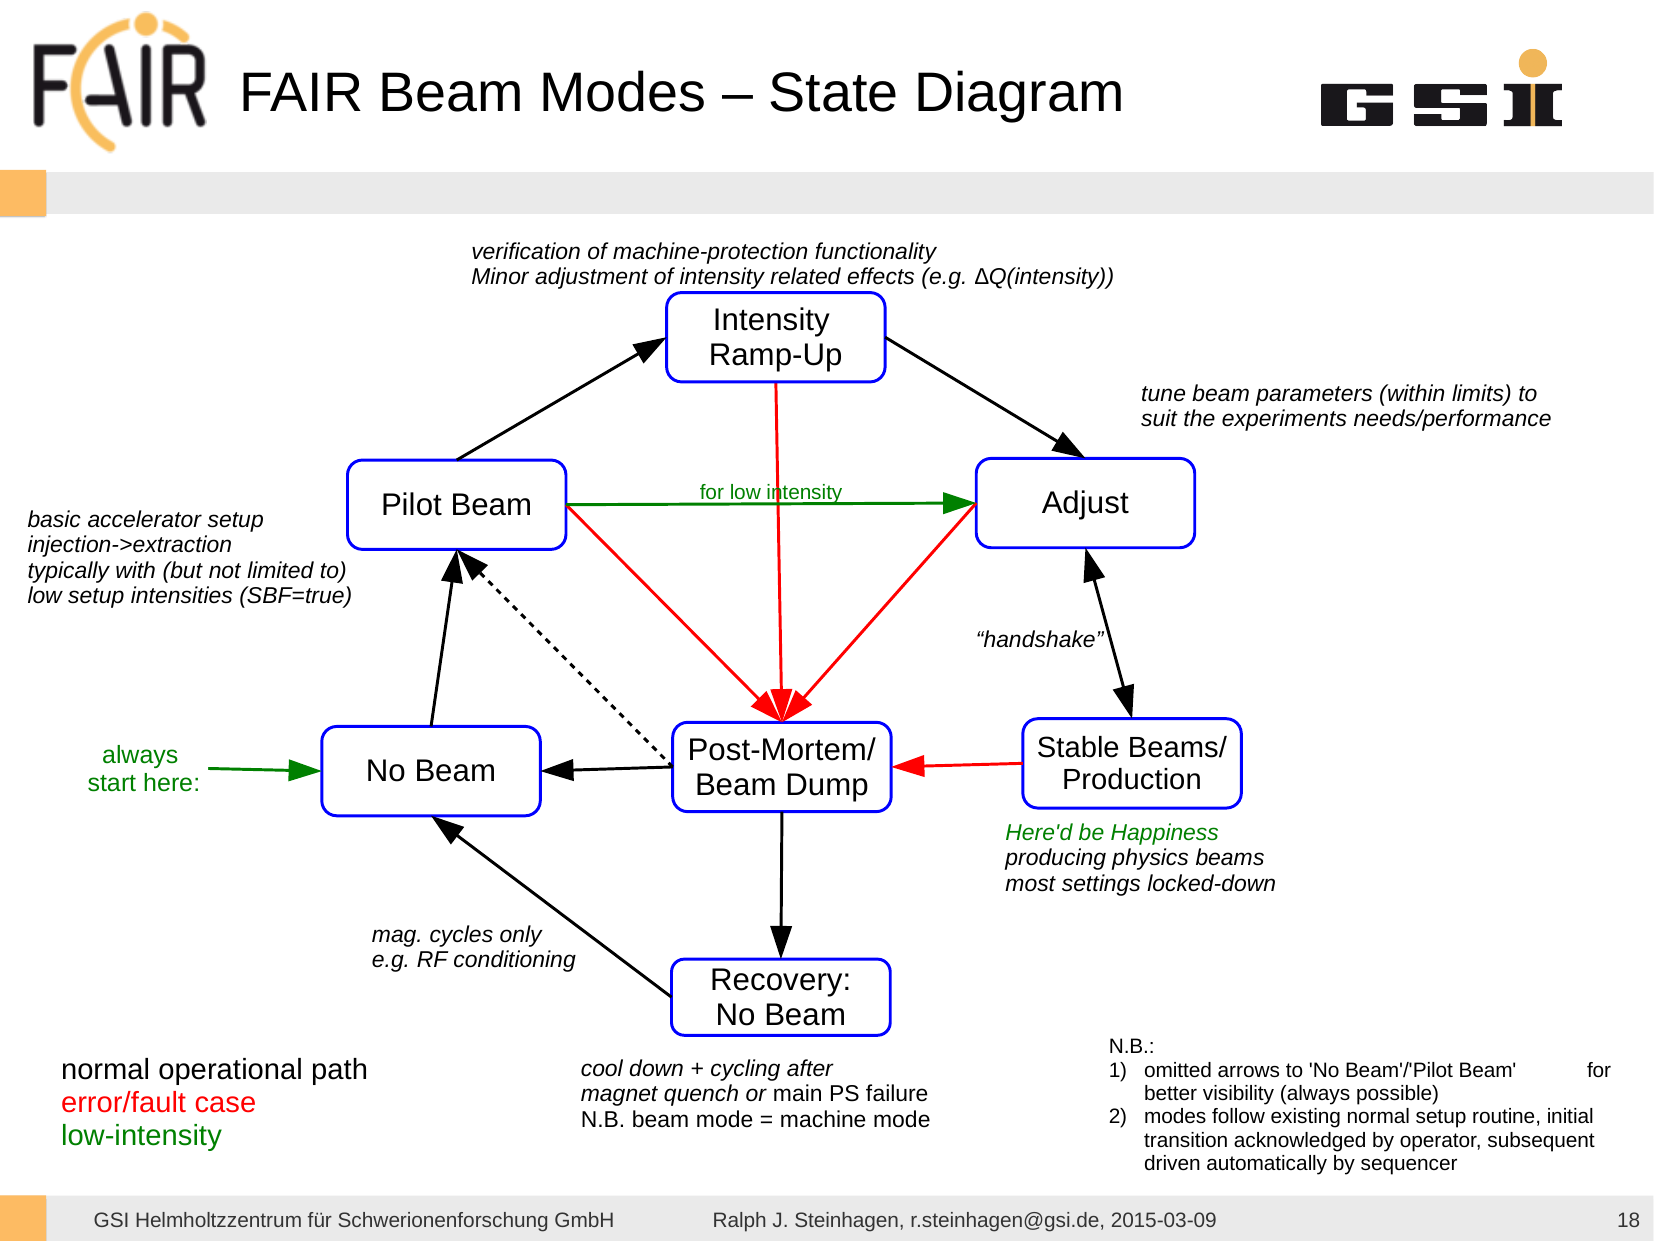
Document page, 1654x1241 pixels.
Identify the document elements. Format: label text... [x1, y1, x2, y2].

text_box mag. cycles only e.g. RF conditioning [357, 914, 591, 980]
text_box “handshake” [961, 619, 1118, 660]
text_box cool down + cycling after magnet quench or main PS failure N.B. beam mode = machine mode [566, 1048, 953, 1140]
text_box tune beam parameters (within limits) to suit the experiments needs/performance [1126, 373, 1580, 440]
text_box Intensity Ramp-Up [666, 297, 886, 382]
text_box Pilot Beam [347, 460, 566, 550]
title FAIR Beam Modes – State Diagram [239, 23, 1223, 162]
text_box Stable Beams/ Production [1022, 718, 1242, 809]
text_box normal operational path error/fault case low-intensity [46, 1045, 430, 1177]
text_box Post-Mortem/ Beam Dump [672, 722, 892, 812]
text_box Recovery: No Beam [671, 959, 891, 1036]
text_box verification of machine-protection functionality Minor adjustment of intensity related effects (e.g. ∆Q(intensity)) [456, 231, 1166, 297]
text_box basic accelerator setup injection->extraction typically with (but not limited to) low setup intensities (SBF=true) [12, 498, 372, 616]
text_box always start here: [79, 723, 209, 814]
text_box No Beam [321, 726, 541, 816]
picture [33, 10, 207, 155]
picture [1319, 46, 1564, 129]
text_box Here'd be Happiness producing physics beams most settings locked-down [990, 812, 1292, 904]
text_box Adjust [976, 458, 1195, 548]
text_box N.B.: omitted arrows to 'No Beam'/'Pilot Beam' for better visibility (always possible) modes follow existing normal setup routine, initial transition acknowledged by operator, subsequent driven automatically by sequencer [1094, 1027, 1638, 1183]
